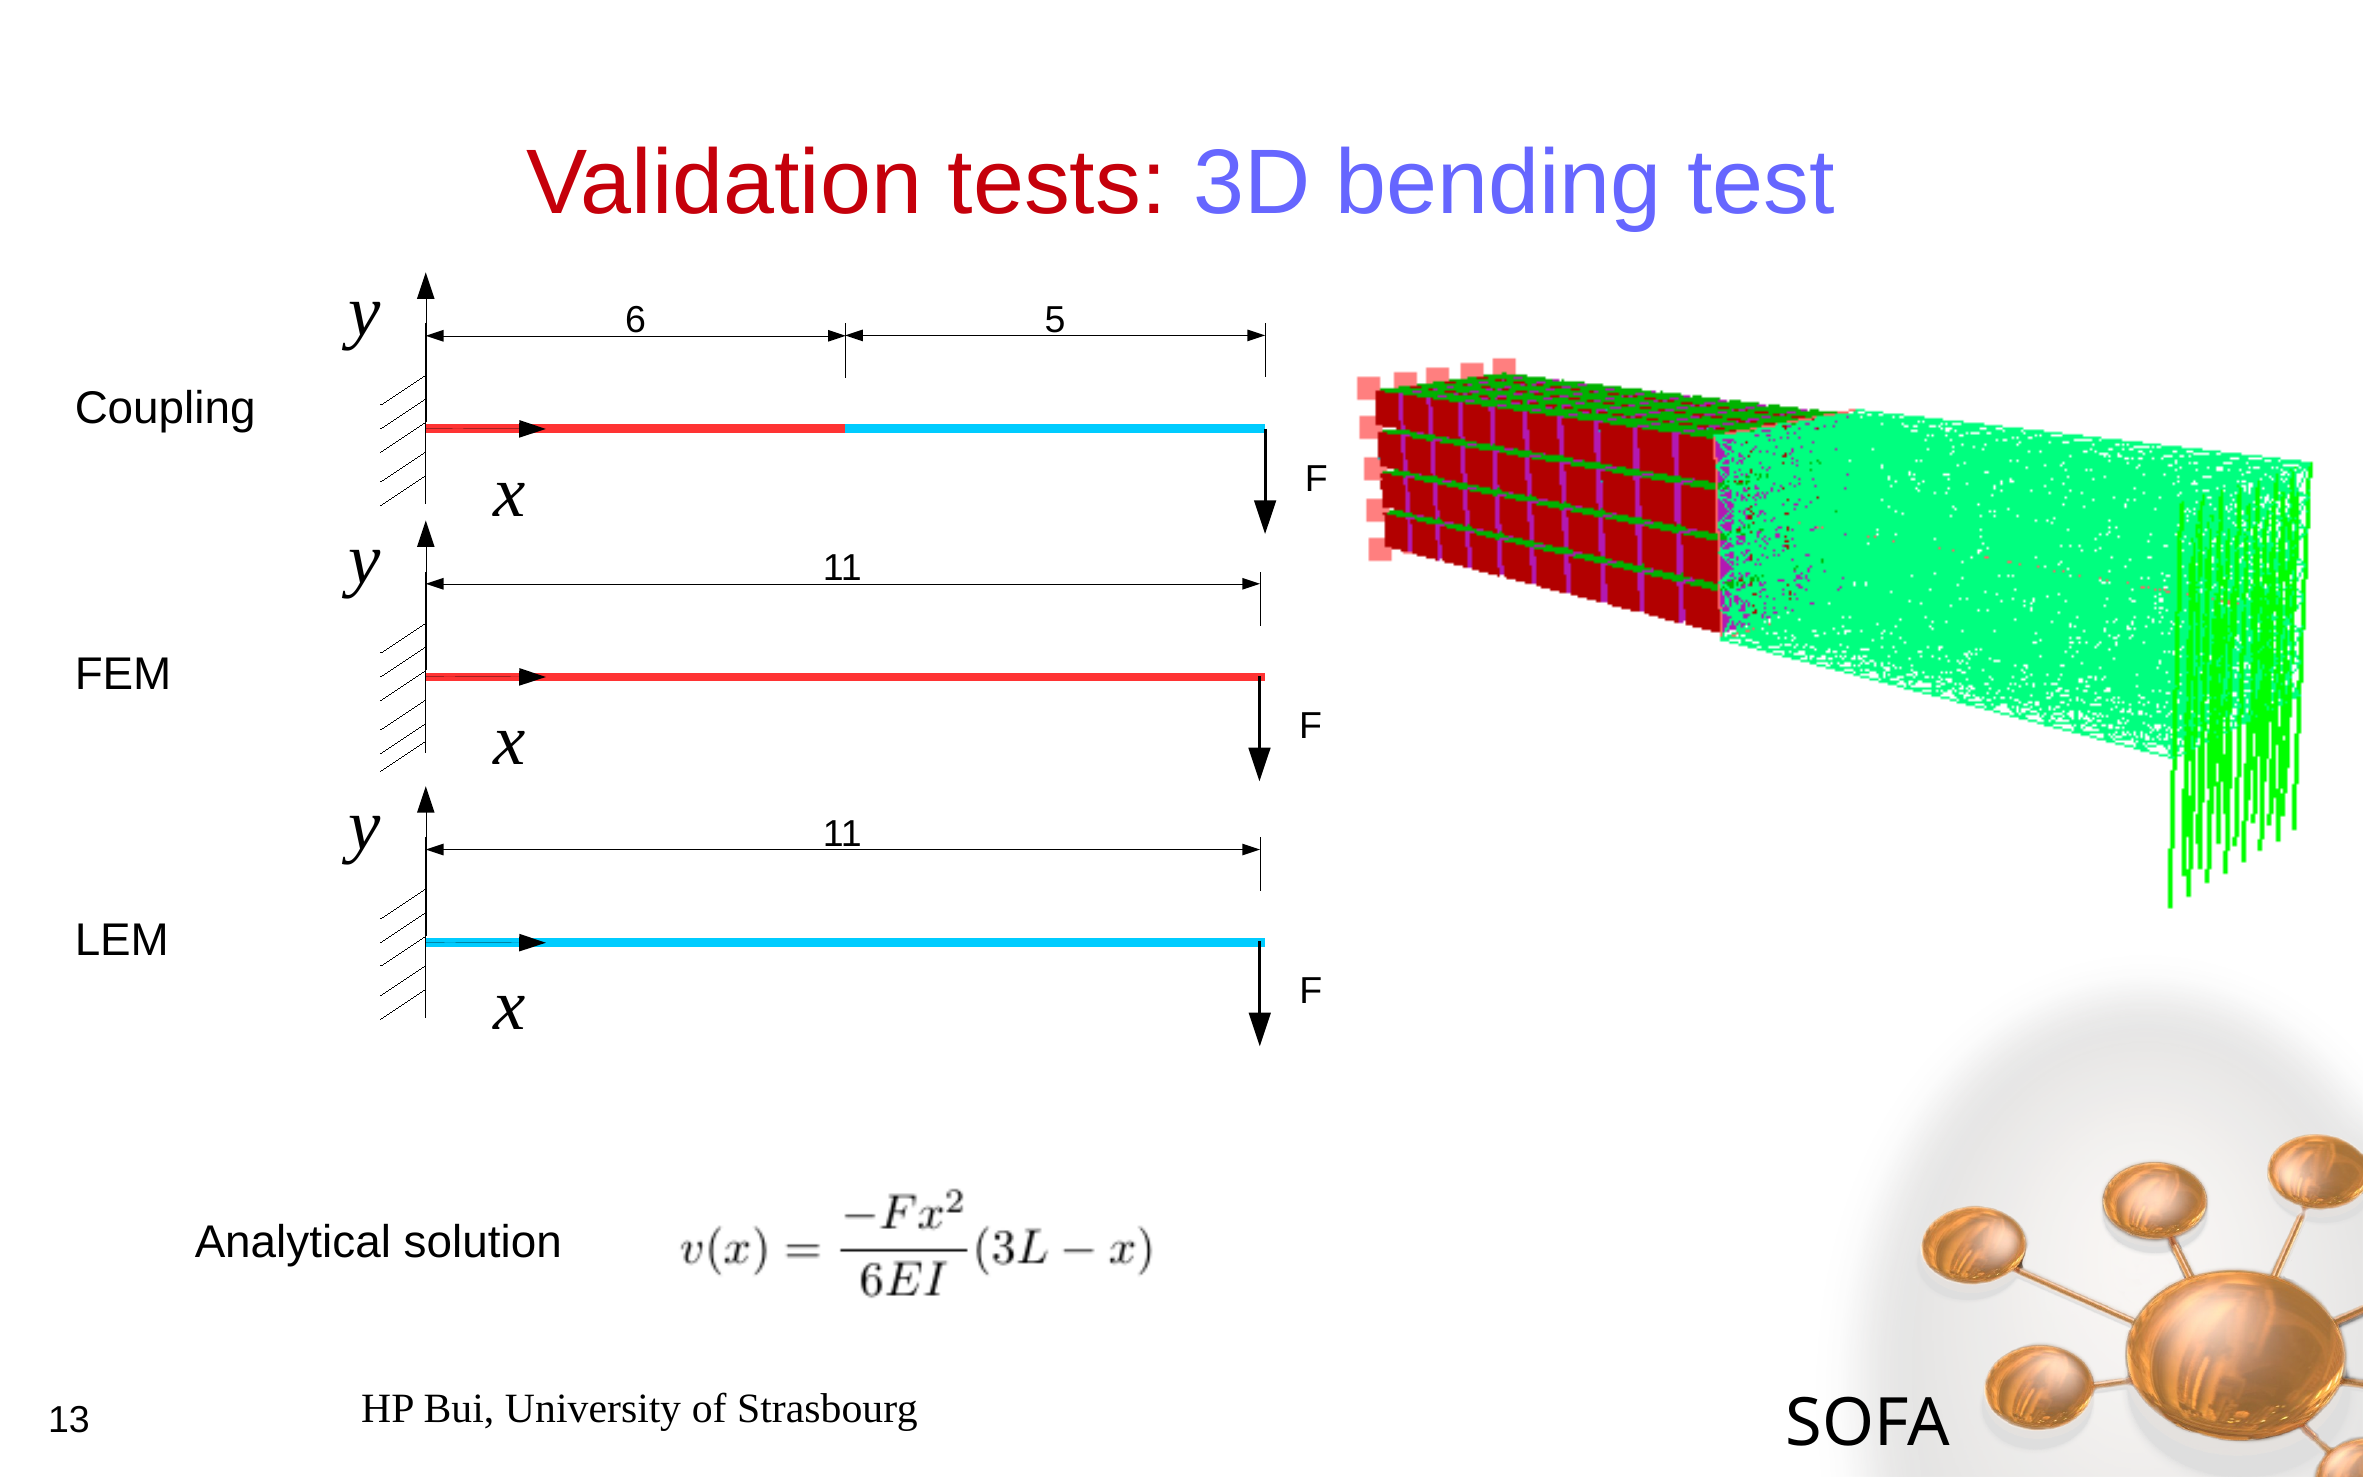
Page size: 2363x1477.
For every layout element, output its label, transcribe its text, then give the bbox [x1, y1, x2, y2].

text_box F [1284, 697, 1328, 755]
chart [470, 452, 546, 534]
picture [645, 1169, 1171, 1319]
text_box Analytical solution [180, 1208, 645, 1276]
chart [320, 272, 402, 354]
text_box FEM [60, 640, 286, 707]
text_box F [1290, 450, 1328, 507]
chart [470, 700, 546, 783]
text_box F [1284, 962, 1405, 1020]
chart [320, 520, 402, 602]
chart [320, 786, 402, 868]
title Validation tests: 3D bending test [118, 130, 2245, 234]
text_box Coupling [60, 375, 286, 442]
chart [470, 966, 546, 1048]
picture [1328, 290, 2334, 932]
text_box LEM [60, 906, 286, 973]
